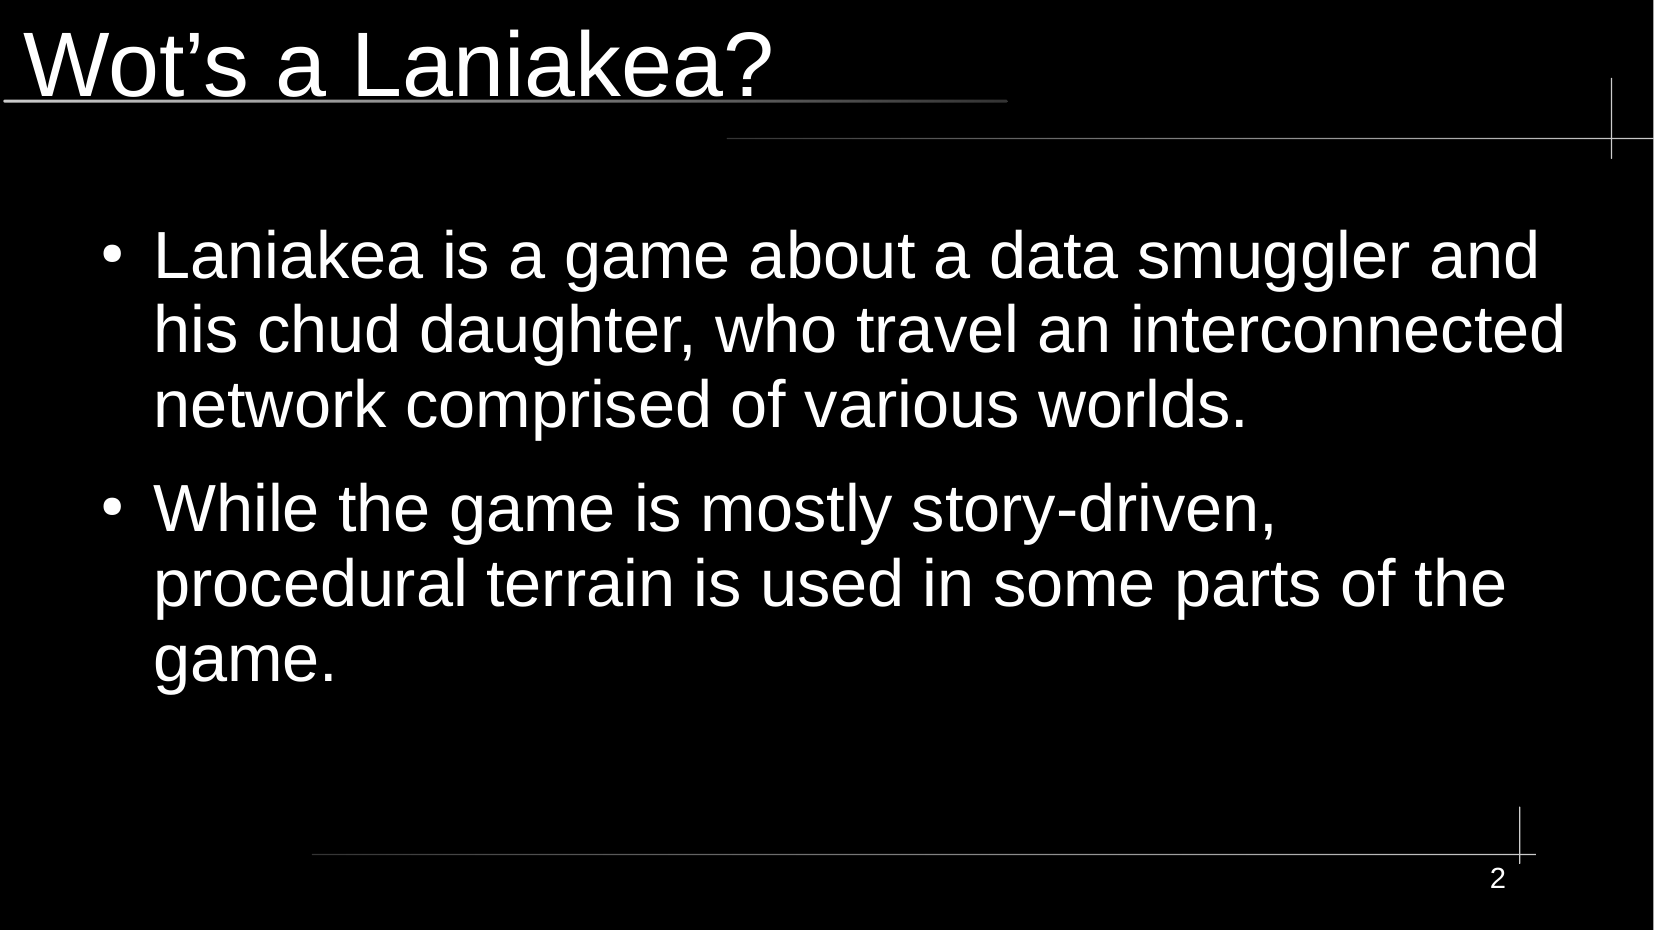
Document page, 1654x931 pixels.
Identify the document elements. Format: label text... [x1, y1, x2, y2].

title Wot’s a Laniakea? [23, 11, 1589, 119]
list Laniakea is a game about a data smuggler and his chud daughter, who travel an interconnected network comprised of various worlds. While the game is mostly story-driven, procedural terrain is used in some parts of the game. [82, 217, 1571, 758]
